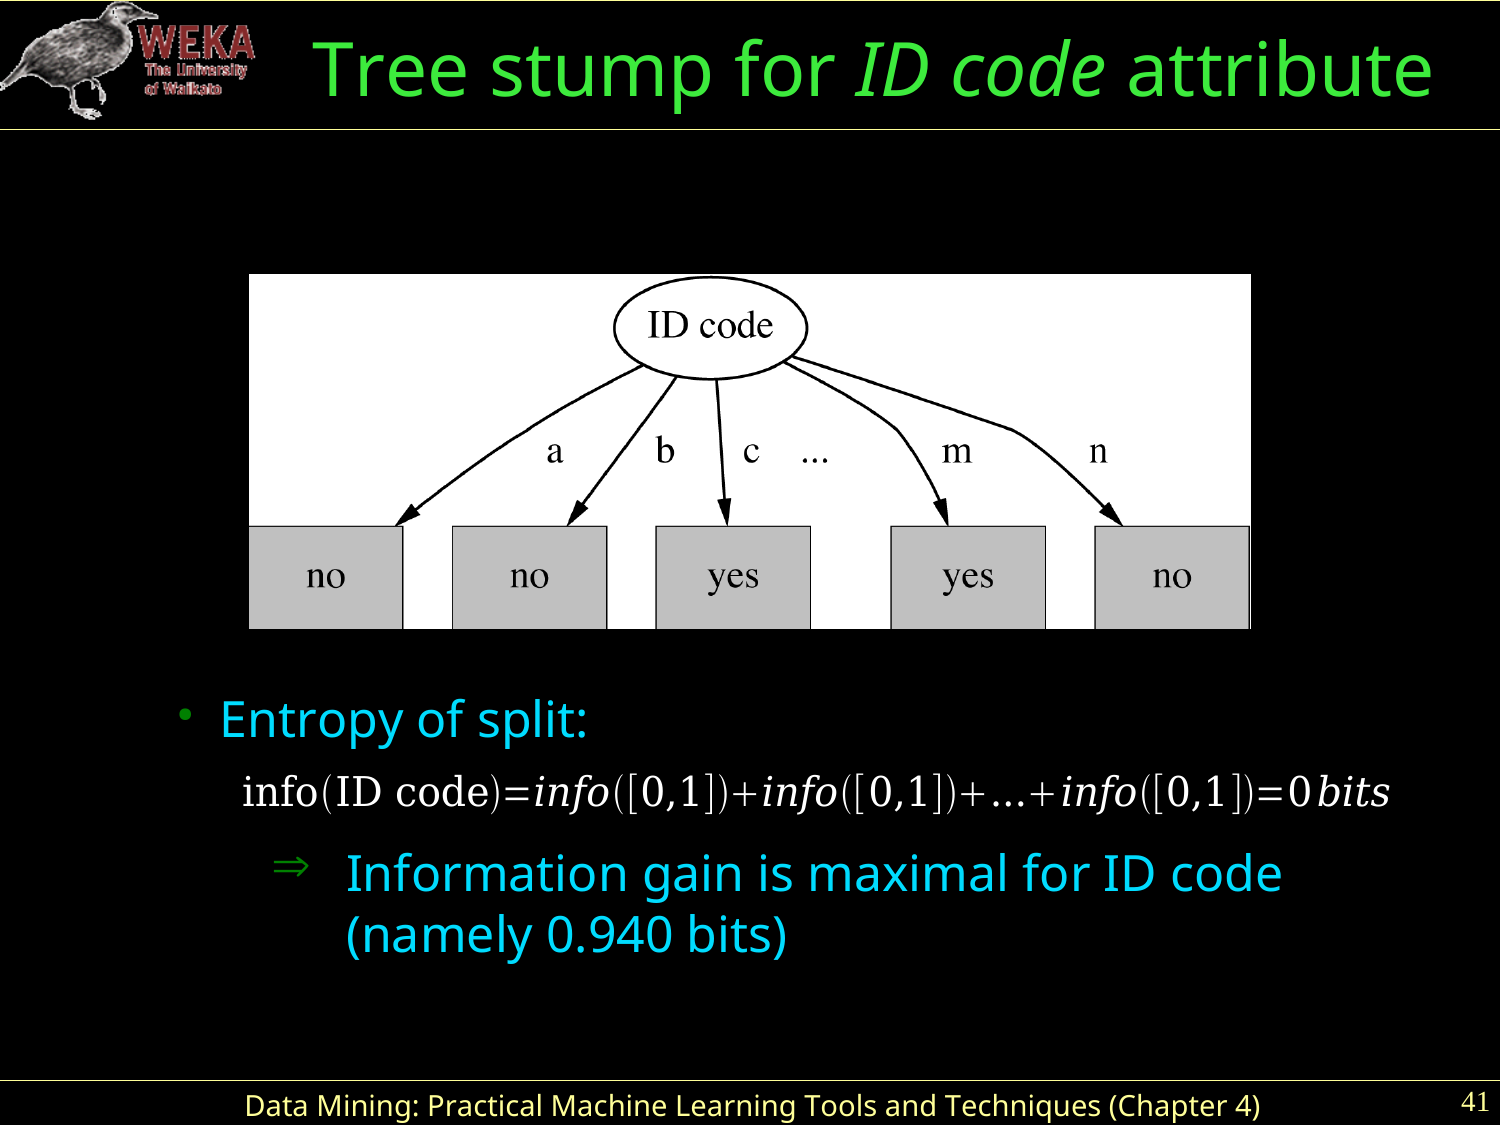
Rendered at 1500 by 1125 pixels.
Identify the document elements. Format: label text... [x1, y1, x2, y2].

title Tree stump for ID code attribute [297, 0, 1500, 148]
chart [236, 767, 1396, 817]
picture [249, 274, 1251, 629]
picture [0, 1, 266, 129]
text_box Entropy of split: Information gain is maximal for ID code (namely 0.940 bits) [162, 680, 1400, 1013]
